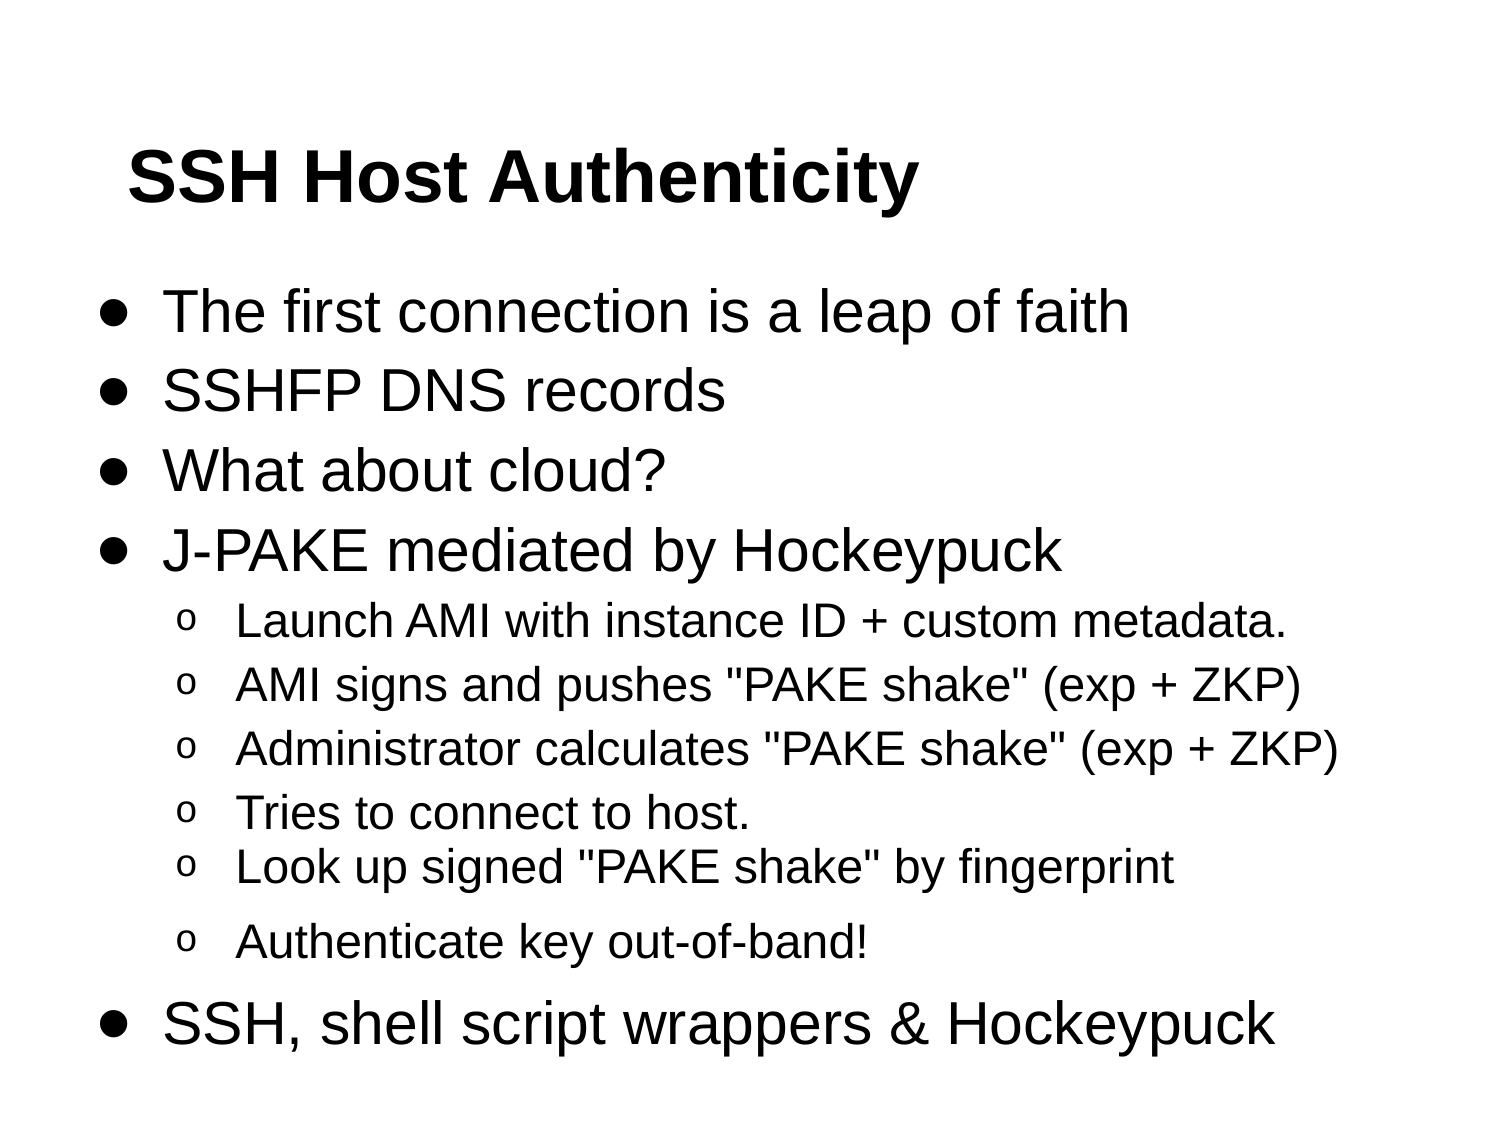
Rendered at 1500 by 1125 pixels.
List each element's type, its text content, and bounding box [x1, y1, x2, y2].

list The first connection is a leap of faith SSHFP DNS records What about cloud? J-PAKE mediated by Hockeypuck Launch AMI with instance ID + custom metadata. AMI signs and pushes "PAKE shake" (exp + ZKP) Administrator calculates "PAKE shake" (exp + ZKP) Tries to connect to host. Look up signed "PAKE shake" by fingerprint Authenticate key out-of-band! SSH, shell script wrappers & Hockeypuck [75, 262, 1425, 1078]
title SSH Host Authenticity [75, 45, 1425, 233]
